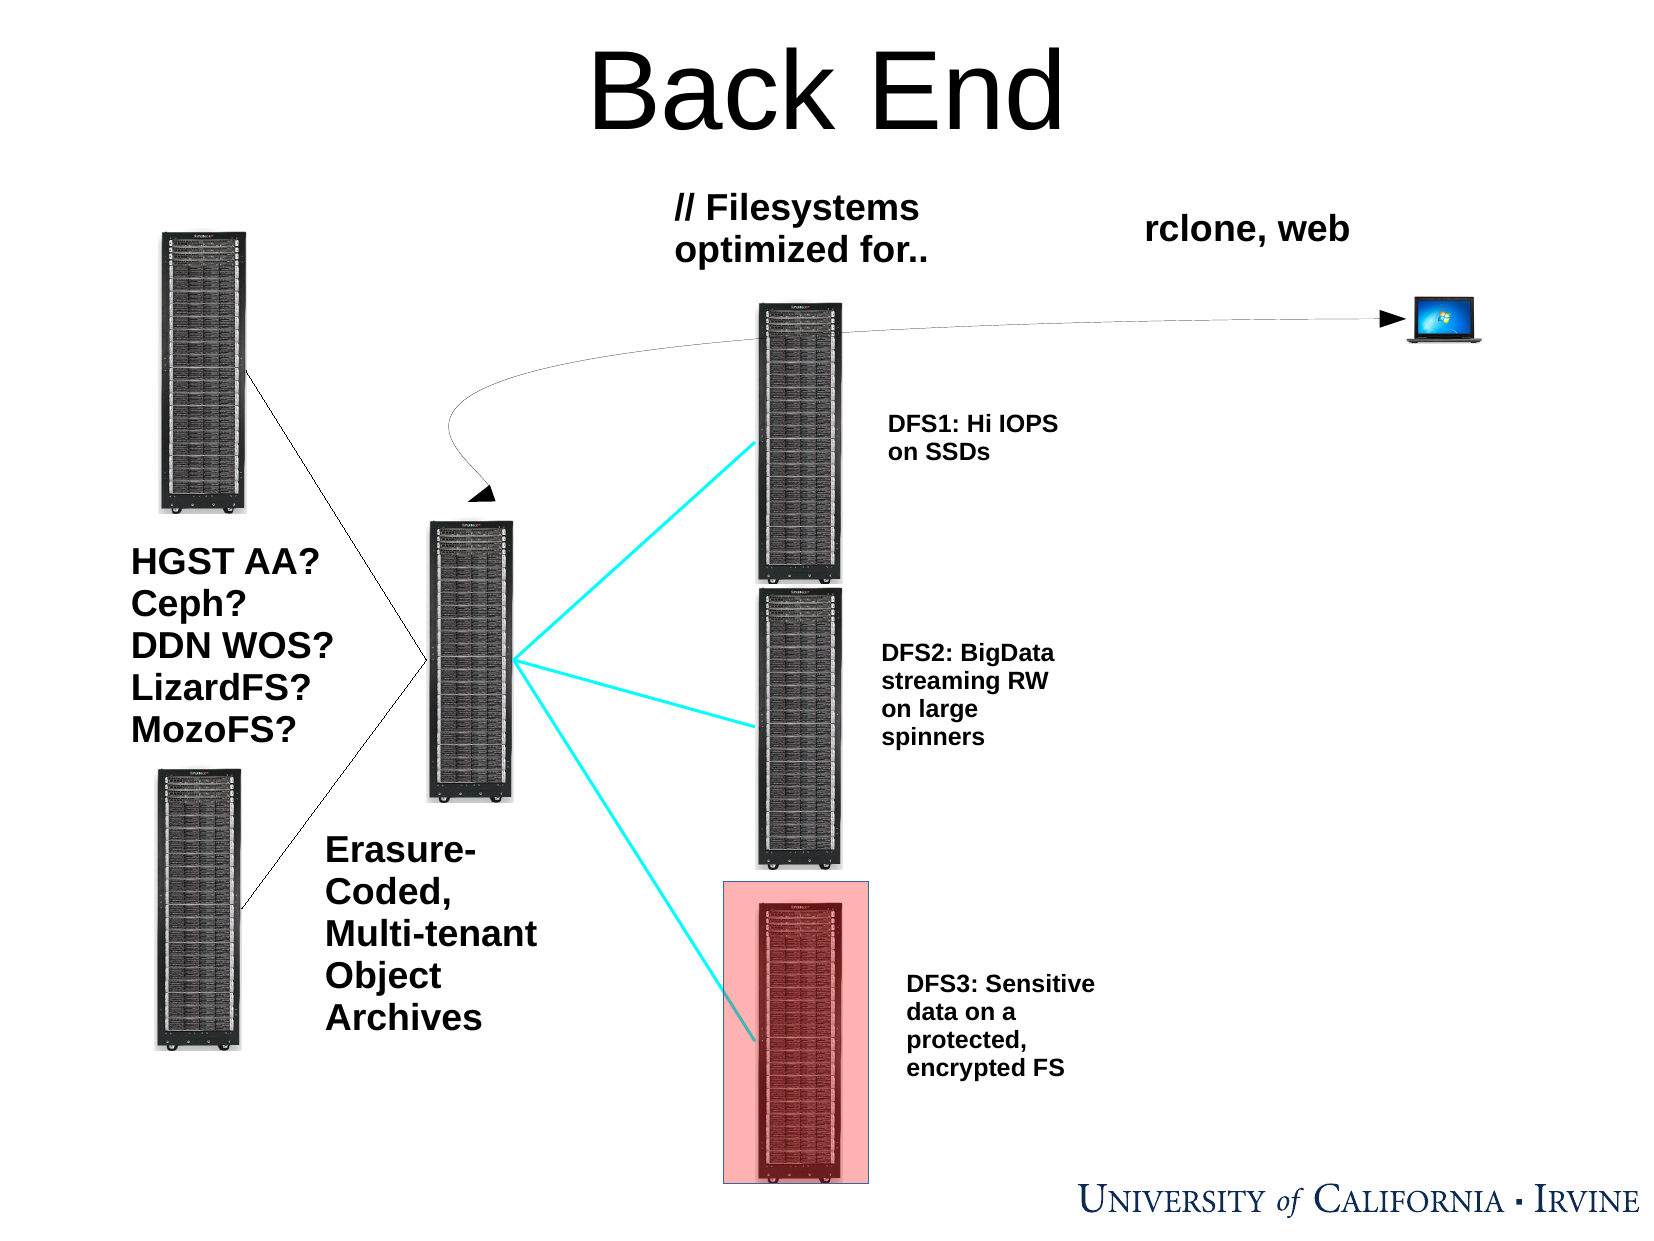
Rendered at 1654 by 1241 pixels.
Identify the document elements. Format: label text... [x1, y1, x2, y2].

picture [1066, 1172, 1654, 1226]
text_box DFS1: Hi IOPS on SSDs [873, 402, 1086, 504]
text_box rclone, web [1129, 199, 1366, 263]
text_box HGST AA? Ceph? DDN WOS? LizardFS? MozoFS? [116, 533, 548, 791]
title Back End [82, 27, 1571, 279]
picture [755, 333, 843, 870]
text_box DFS2: BigData streaming RW on large spinners [866, 631, 1096, 776]
text_box // Filesystems optimized for.. [659, 178, 1008, 300]
text_box DFS3: Sensitive data on a protected, encrypted FS [891, 962, 1122, 1107]
text_box Erasure-Coded, Multi-tenant Object Archives [310, 820, 611, 1079]
picture [755, 300, 843, 338]
picture [154, 765, 242, 1051]
picture [158, 228, 247, 514]
picture [426, 791, 514, 803]
text_box [723, 881, 869, 1184]
picture [1406, 295, 1484, 344]
picture [426, 517, 514, 533]
